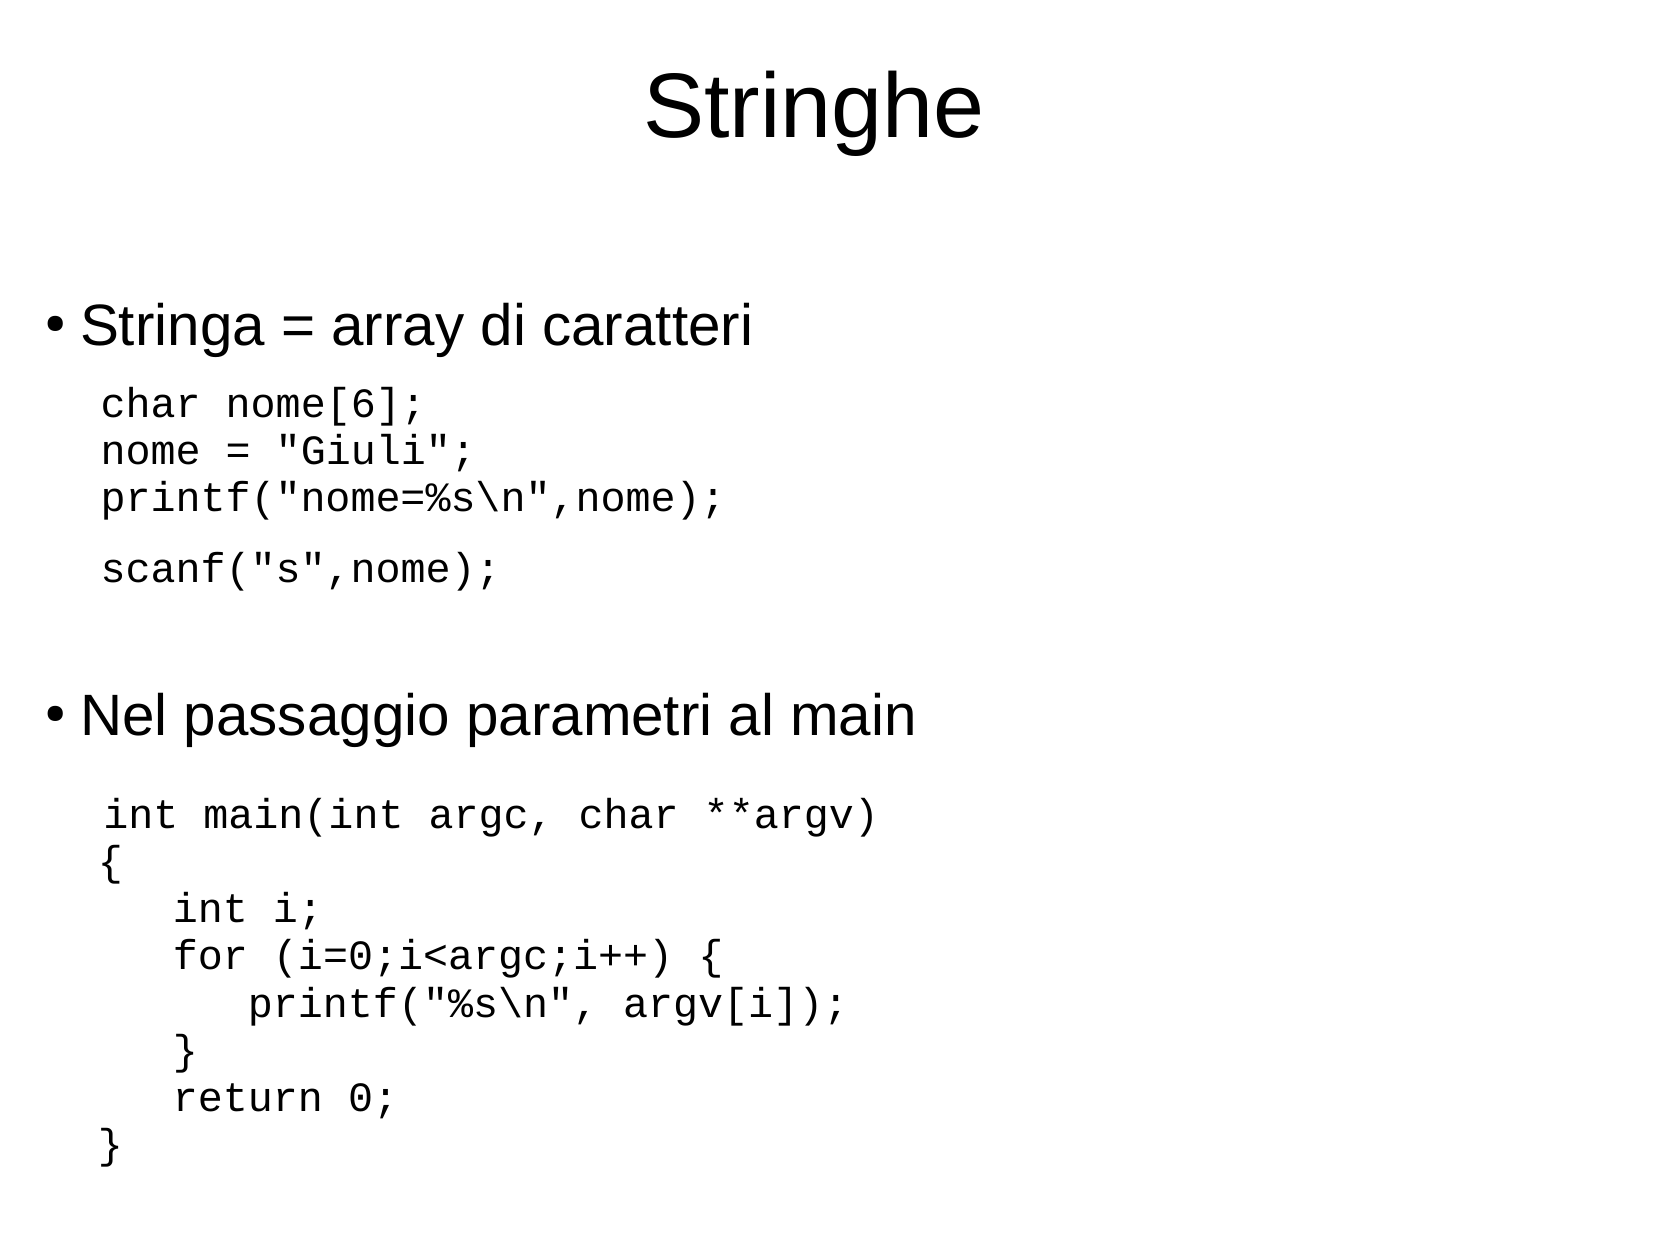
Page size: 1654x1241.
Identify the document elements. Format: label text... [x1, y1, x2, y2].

text_box char nome[6]; nome = "Giuli"; printf("nome=%s\n",nome); scanf("s",nome); [15, 375, 812, 683]
text_box int main(int argc, char **argv) { int i; for (i=0;i<argc;i++) { printf("%s\n", argv[i]); } return 0; } [83, 785, 1036, 1179]
text_box Stringa = array di caratteri Nel passaggio parametri al main [30, 285, 1636, 1201]
title Stringhe [82, 2, 1571, 210]
